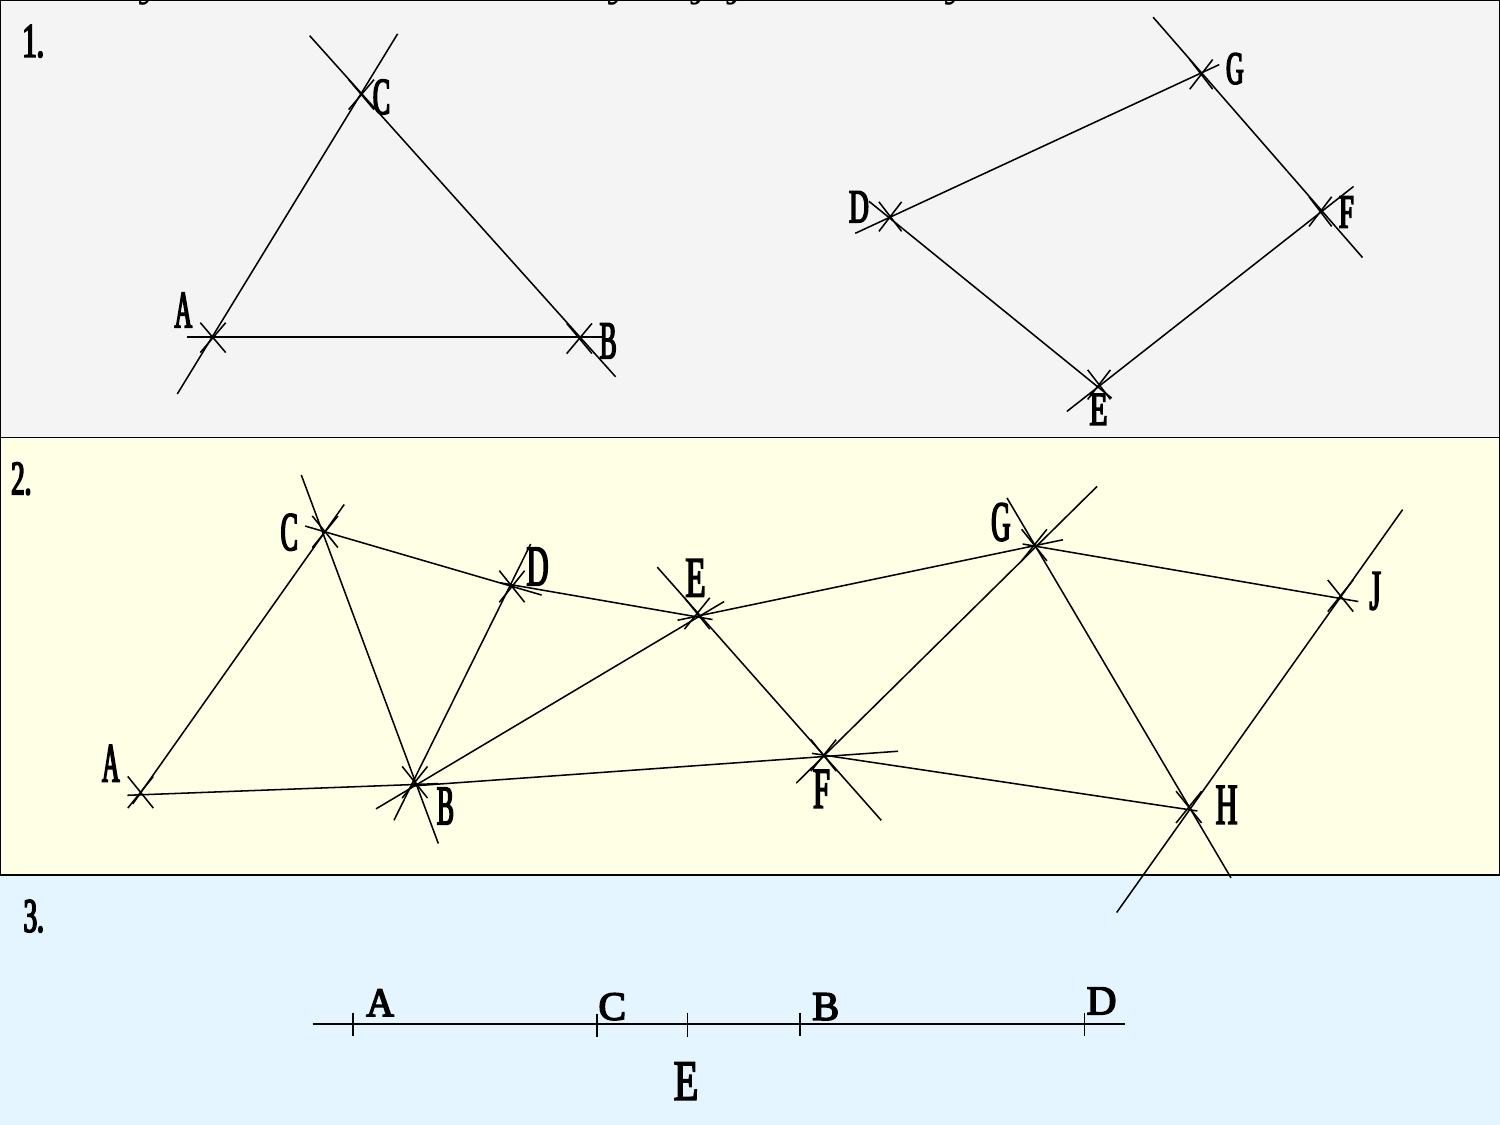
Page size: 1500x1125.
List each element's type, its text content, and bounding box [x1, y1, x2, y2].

text_box A [174, 292, 192, 328]
text_box C [600, 993, 624, 1021]
text_box B [437, 787, 453, 825]
text_box C [281, 513, 297, 551]
text_box F [1339, 196, 1353, 228]
text_box 3. [24, 899, 37, 933]
text_box J [1370, 572, 1381, 610]
text_box 2. [12, 462, 24, 495]
text_box 1. [24, 24, 36, 57]
text_box A [102, 744, 120, 782]
text_box H [1216, 785, 1237, 824]
text_box [0, 0, 1500, 1125]
text_box B [813, 993, 838, 1021]
text_box C [373, 79, 389, 115]
text_box E [686, 559, 704, 597]
text_box G [1227, 53, 1243, 85]
text_box E [1090, 393, 1106, 425]
text_box D [849, 191, 868, 223]
text_box D [1087, 987, 1115, 1015]
text_box D [527, 547, 548, 586]
text_box A [366, 989, 394, 1017]
text_box E [675, 1062, 697, 1100]
text_box B [600, 323, 616, 359]
title *Rýsování n-úhelníků daných jejich vrcholy [0, 0, 1063, 13]
text_box G [992, 503, 1010, 542]
text_box F [813, 769, 829, 808]
